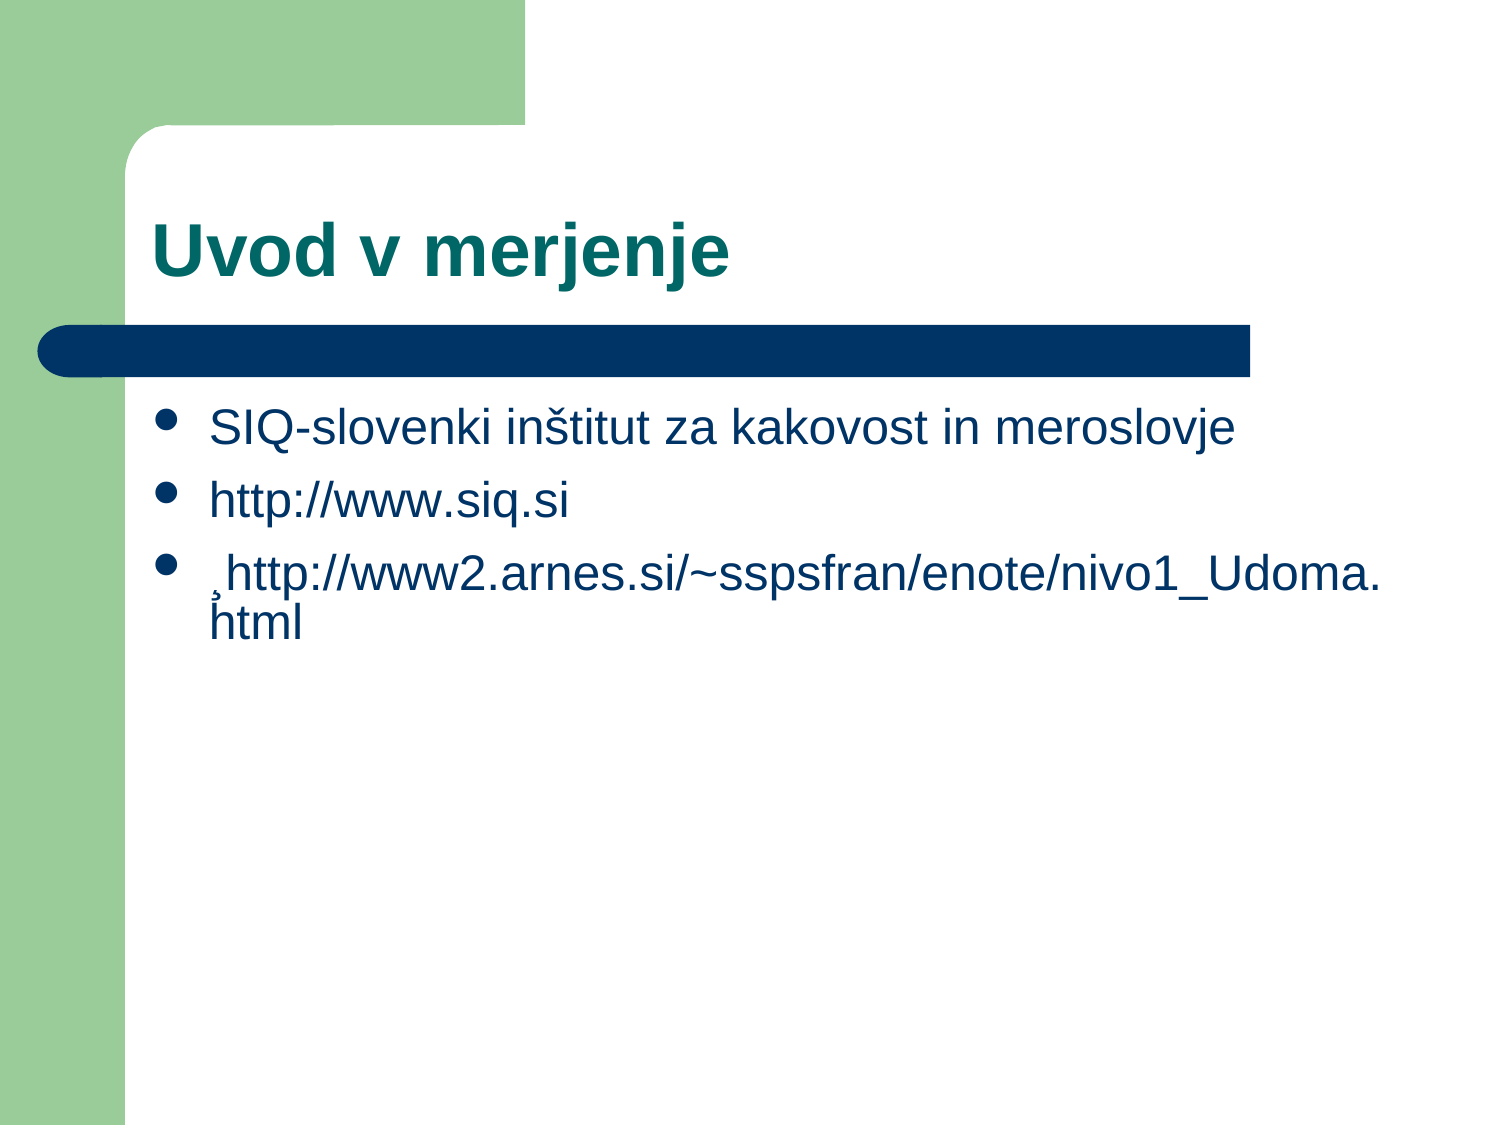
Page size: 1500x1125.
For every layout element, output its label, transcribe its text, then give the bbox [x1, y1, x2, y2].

list SIQ-slovenki inštitut za kakovost in meroslovje http://www.siq.si ¸http://www2.arnes.si/~sspsfran/enote/nivo1_Udoma.html [137, 387, 1400, 999]
title Uvod v merjenje [136, 136, 1414, 301]
